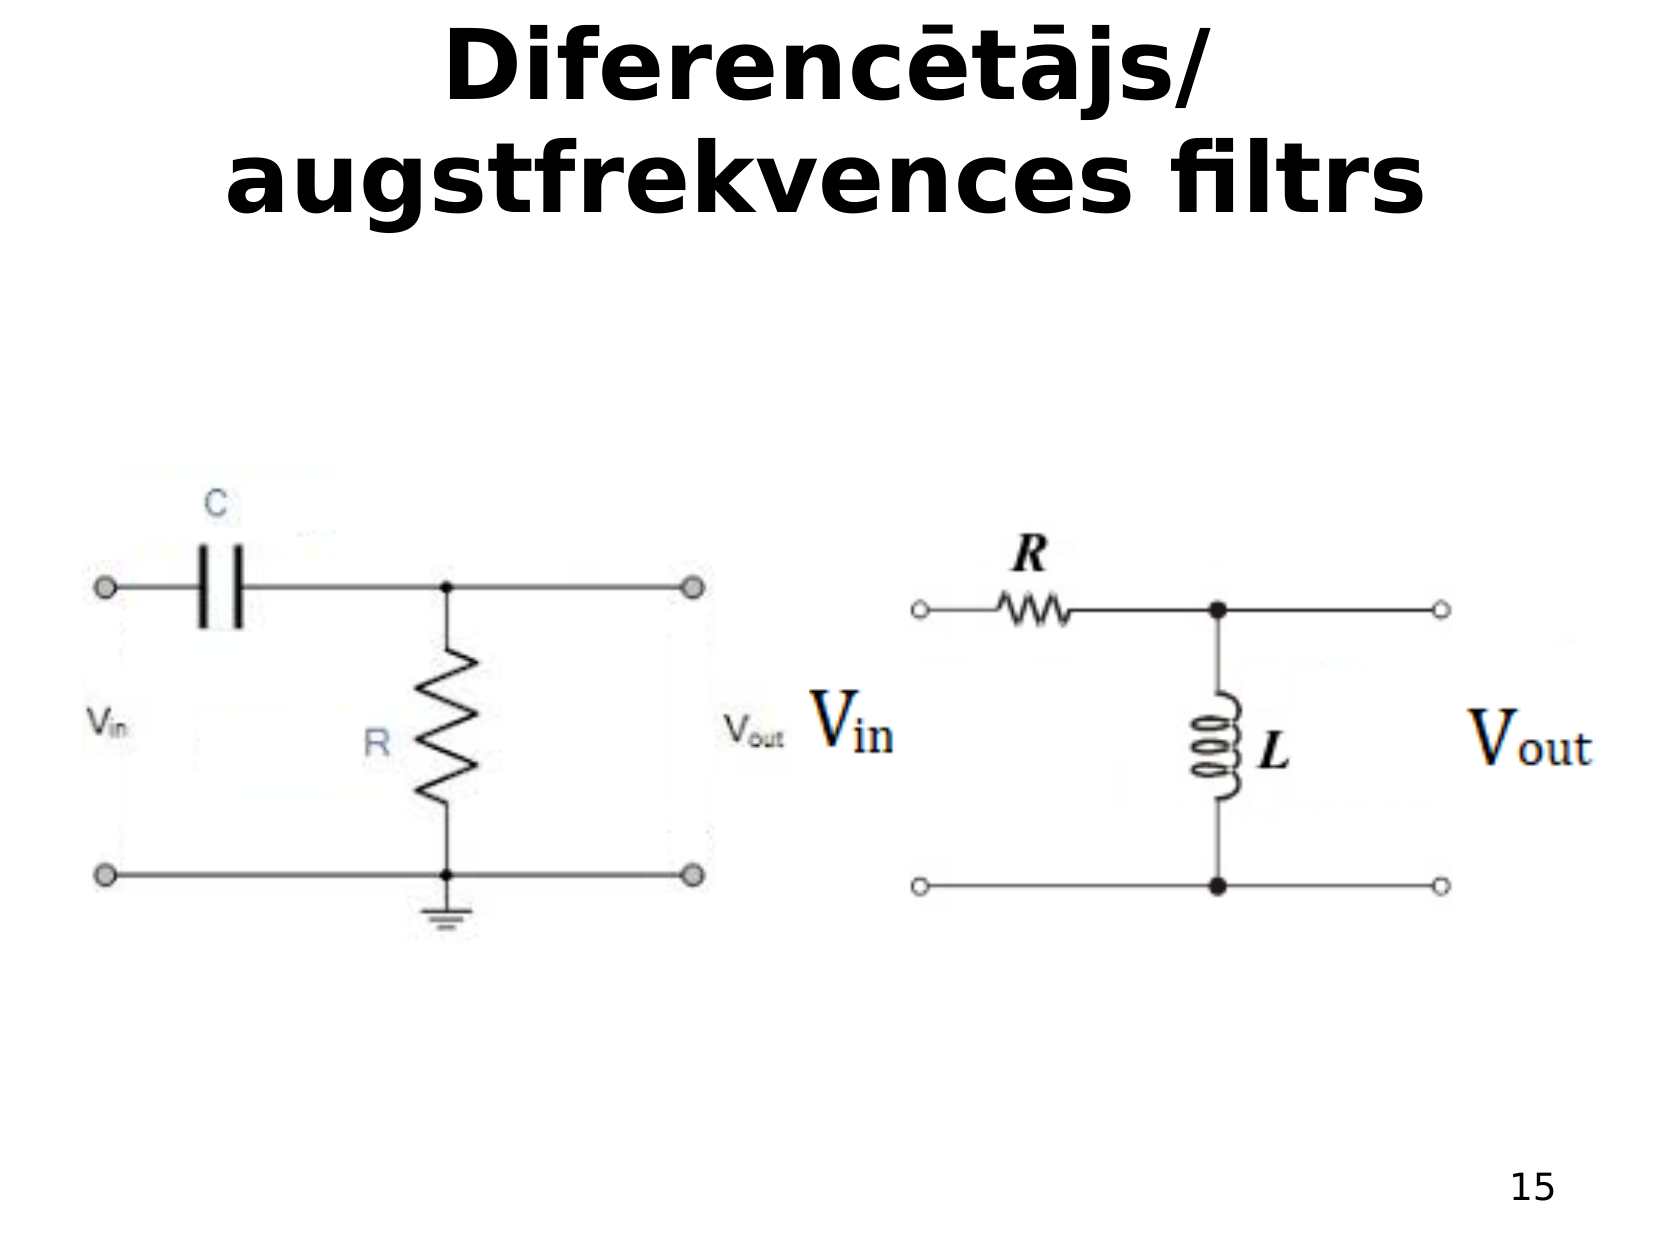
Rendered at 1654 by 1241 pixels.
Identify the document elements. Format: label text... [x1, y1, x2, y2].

picture [809, 519, 1596, 910]
picture [82, 466, 793, 944]
title Diferencētājs/augstfrekvences filtrs [82, 8, 1571, 236]
